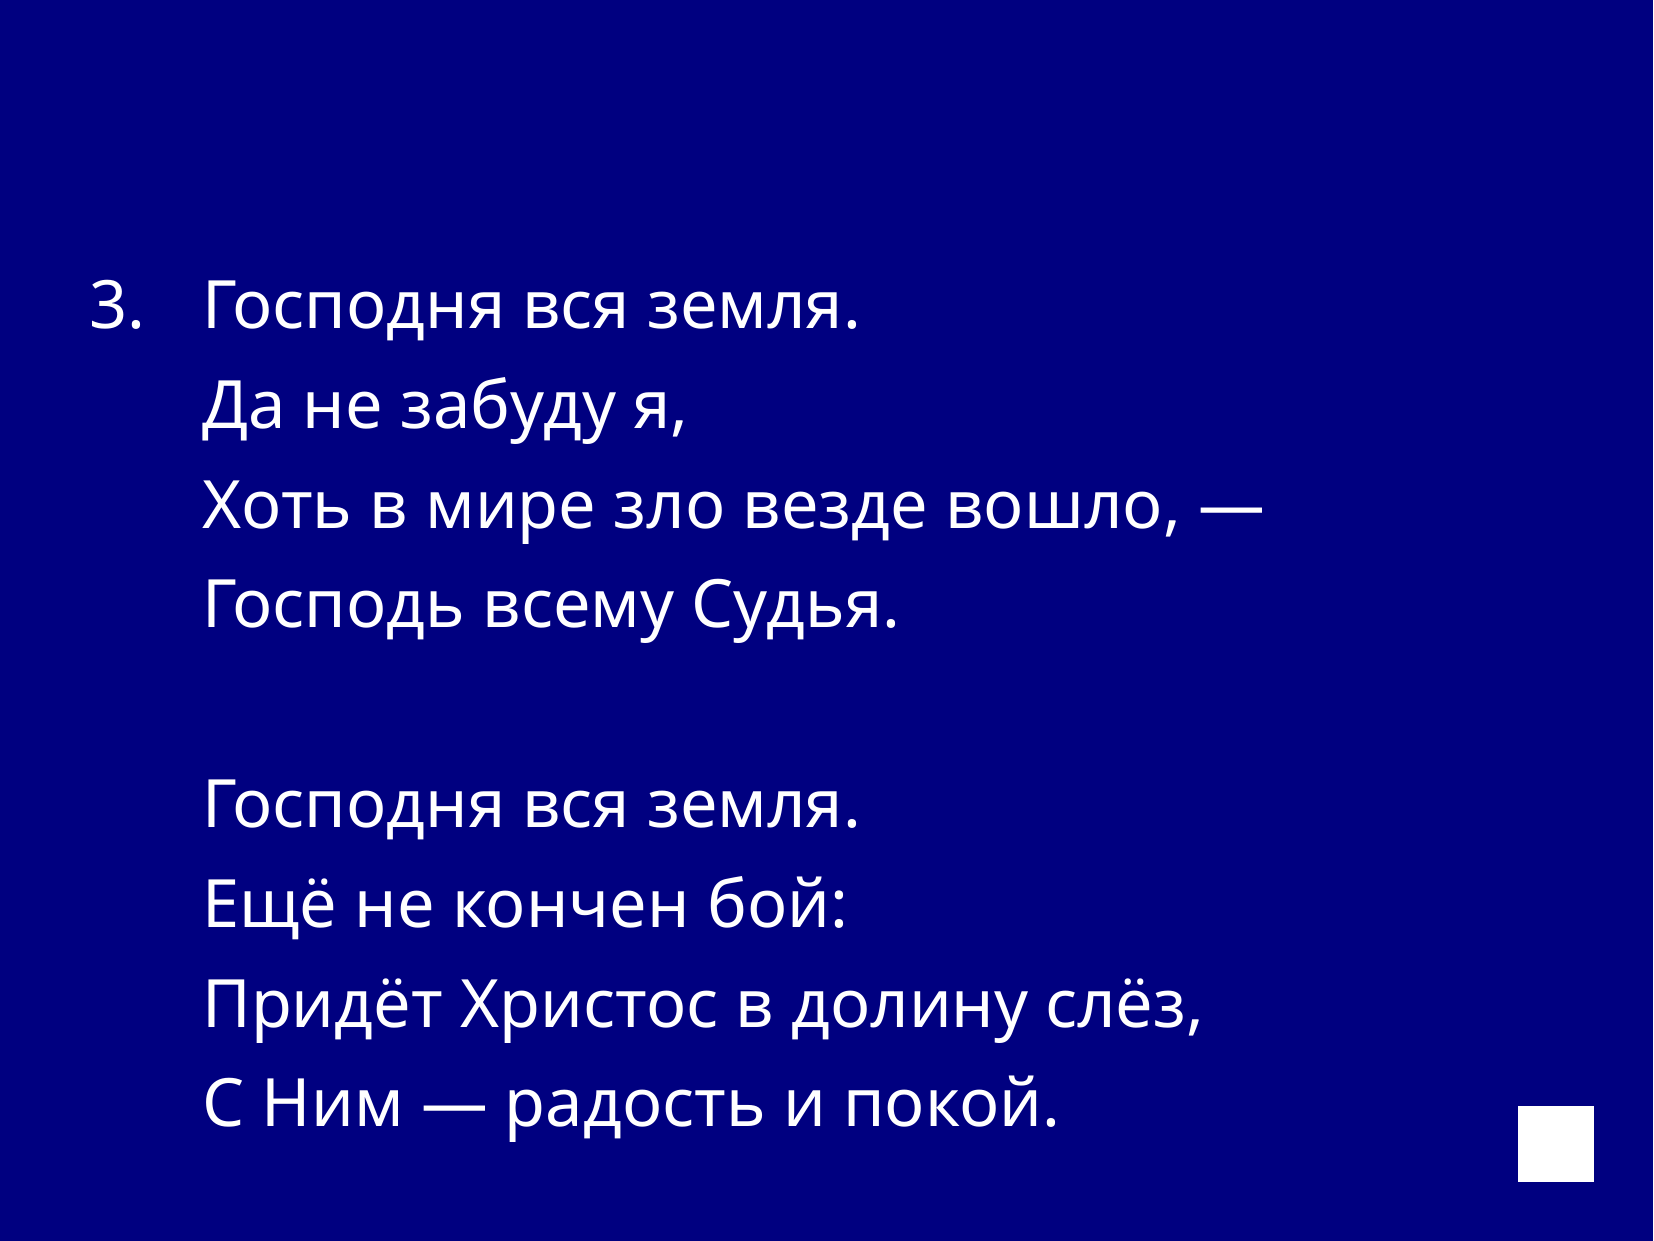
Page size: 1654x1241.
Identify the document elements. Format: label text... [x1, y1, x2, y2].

text_box [1518, 1106, 1594, 1182]
text_box 3. Господня вся земля. Да не забуду я, Хоть в мире зло везде вошло, — Господь всему Судья. Господня вся земля. Ещё не кончен бой: Придёт Христос в долину слёз, С Ним — радость и покой. [75, 150, 1576, 1163]
